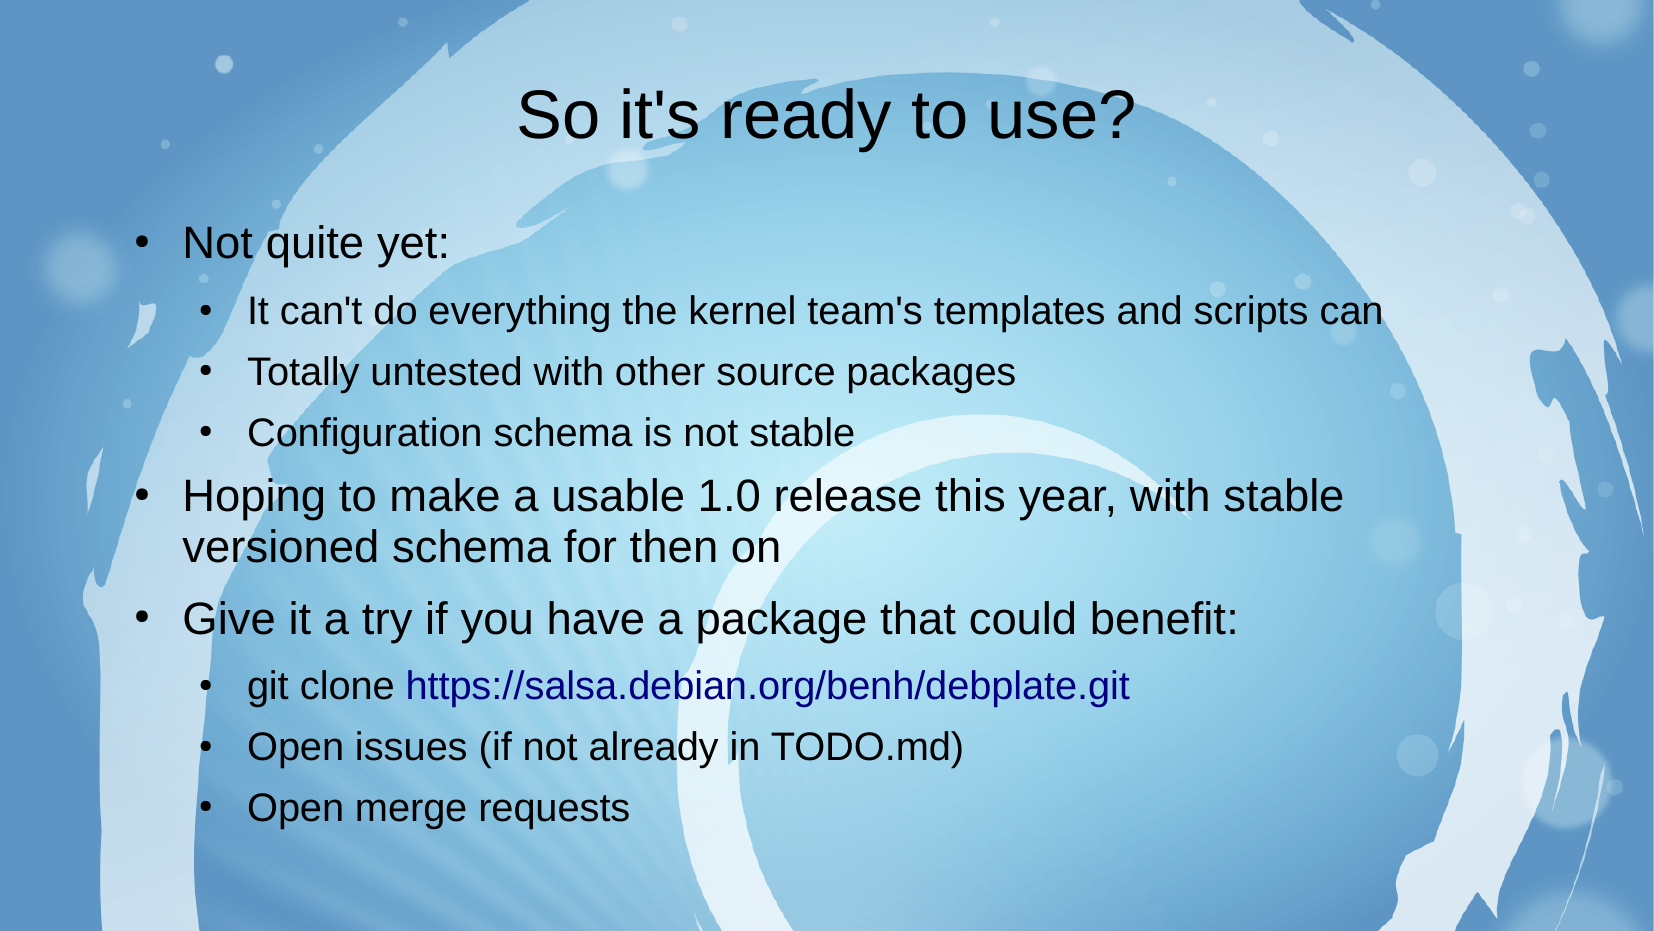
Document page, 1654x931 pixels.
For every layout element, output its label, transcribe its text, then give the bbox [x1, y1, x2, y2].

title So it's ready to use? [118, 37, 1536, 193]
list Not quite yet: It can't do everything the kernel team's templates and scripts can Totally untested with other source packages Configuration schema is not stable Hoping to make a usable 1.0 release this year, with stable versioned schema for then on Give it a try if you have a package that could benefit: git clone https://salsa.debian.org/benh/debplate.git Open issues (if not already in TODO.md) Open merge requests [118, 217, 1536, 832]
picture [0, 0, 1654, 931]
